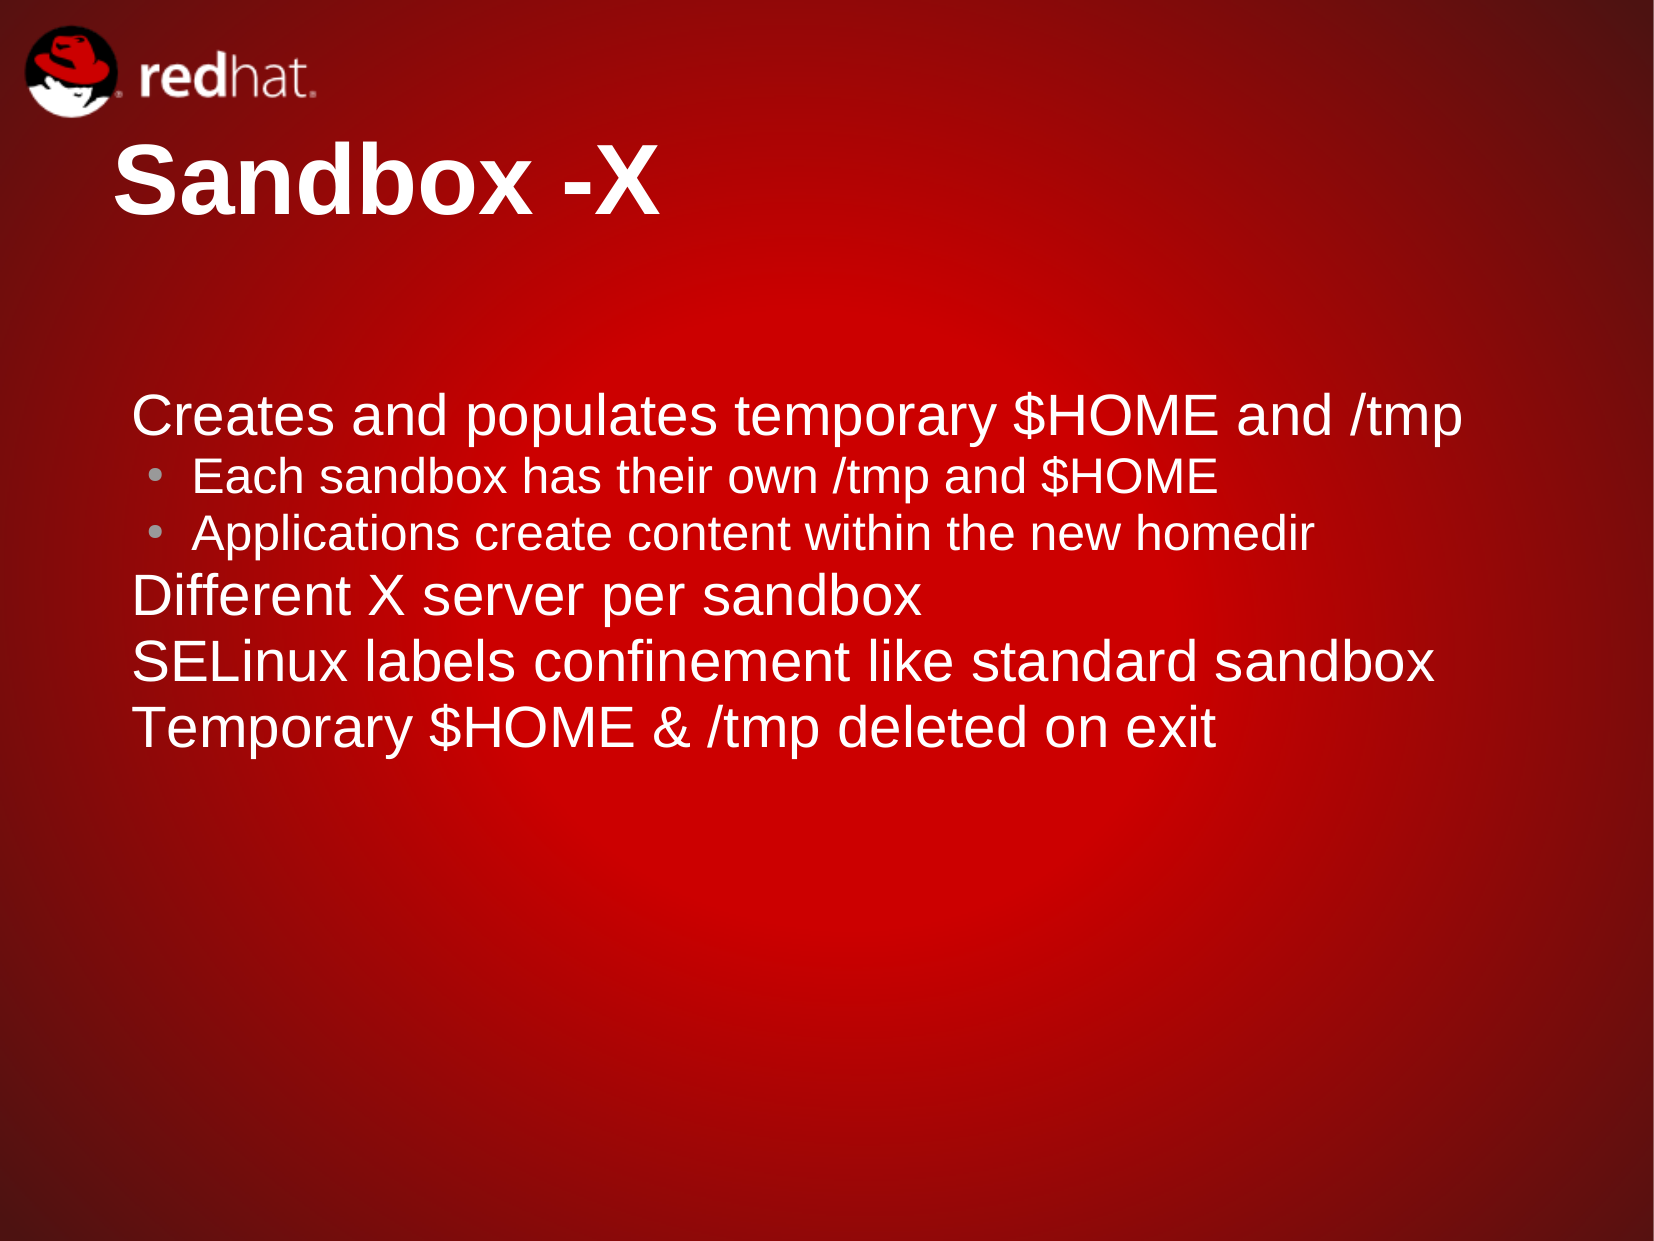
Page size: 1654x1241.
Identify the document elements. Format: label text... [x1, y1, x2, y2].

title Sandbox -X [112, 75, 1524, 283]
list Creates and populates temporary $HOME and /tmp Each sandbox has their own /tmp and $HOME Applications create content within the new homedir Different X server per sandbox SELinux labels confinement like standard sandbox Temporary $HOME & /tmp deleted on exit [75, 380, 1576, 1163]
picture [0, 0, 1654, 1241]
